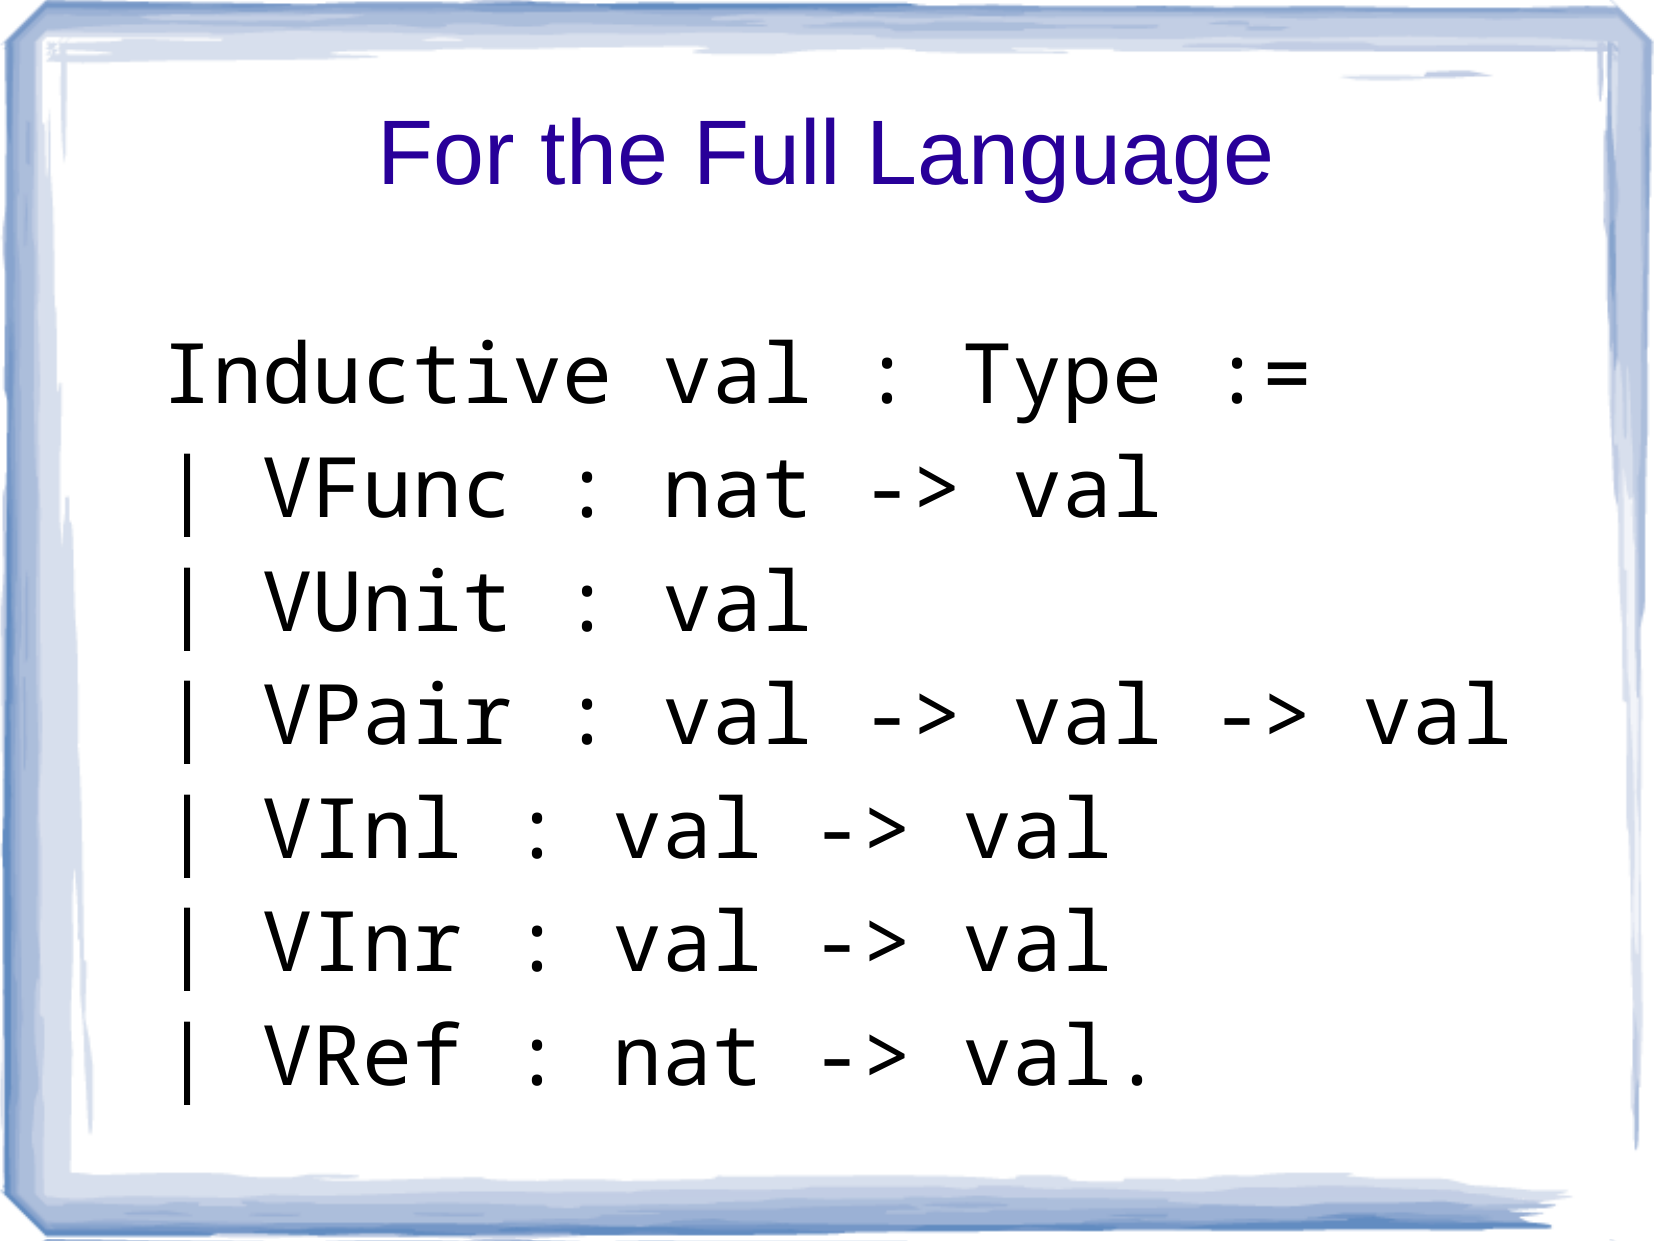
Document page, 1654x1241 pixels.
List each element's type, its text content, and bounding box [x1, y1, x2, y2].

text_box Inductive val : Type := | VFunc : nat -> val | VUnit : val | VPair : val -> val -> val | VInl : val -> val | VInr : val -> val | VRef : nat -> val. [147, 307, 1611, 998]
title For the Full Language [82, 56, 1571, 250]
picture [0, 0, 1654, 1241]
